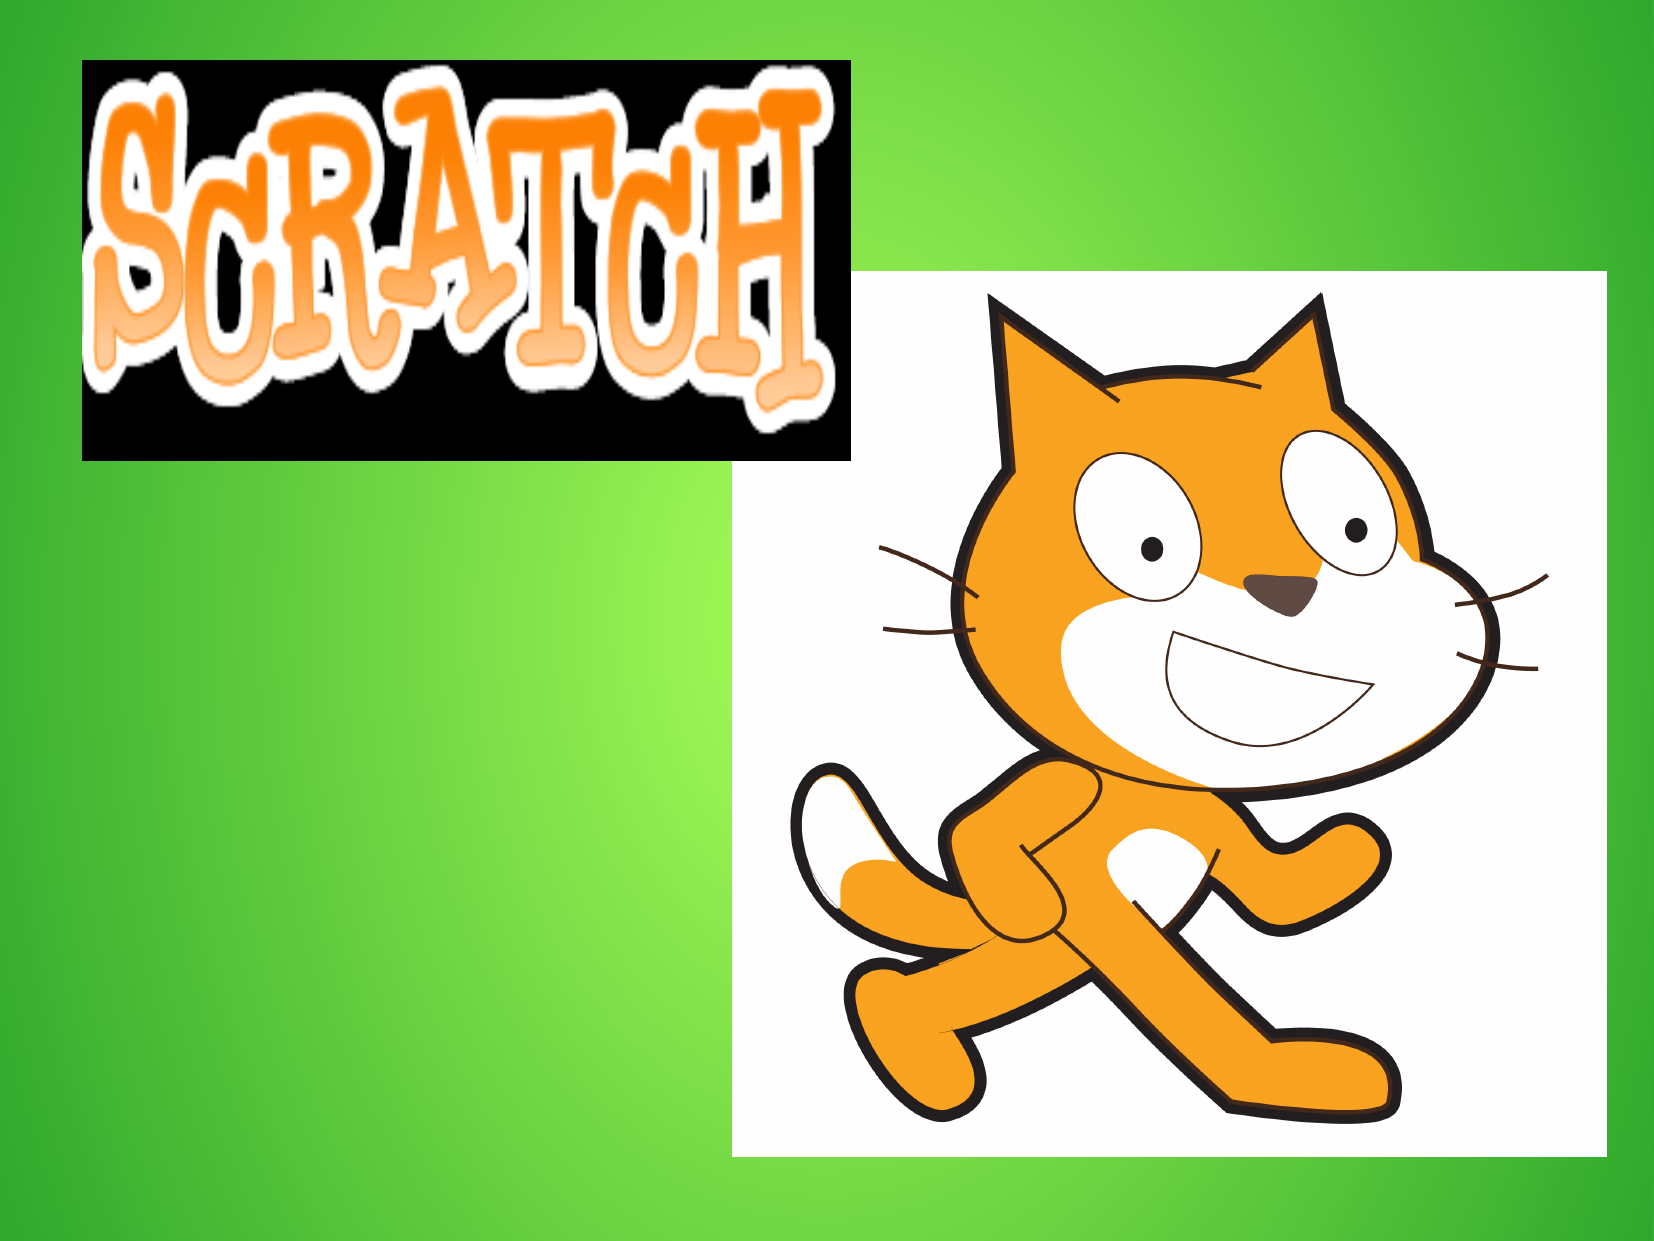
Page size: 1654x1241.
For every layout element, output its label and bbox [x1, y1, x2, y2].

picture [82, 60, 1607, 1157]
